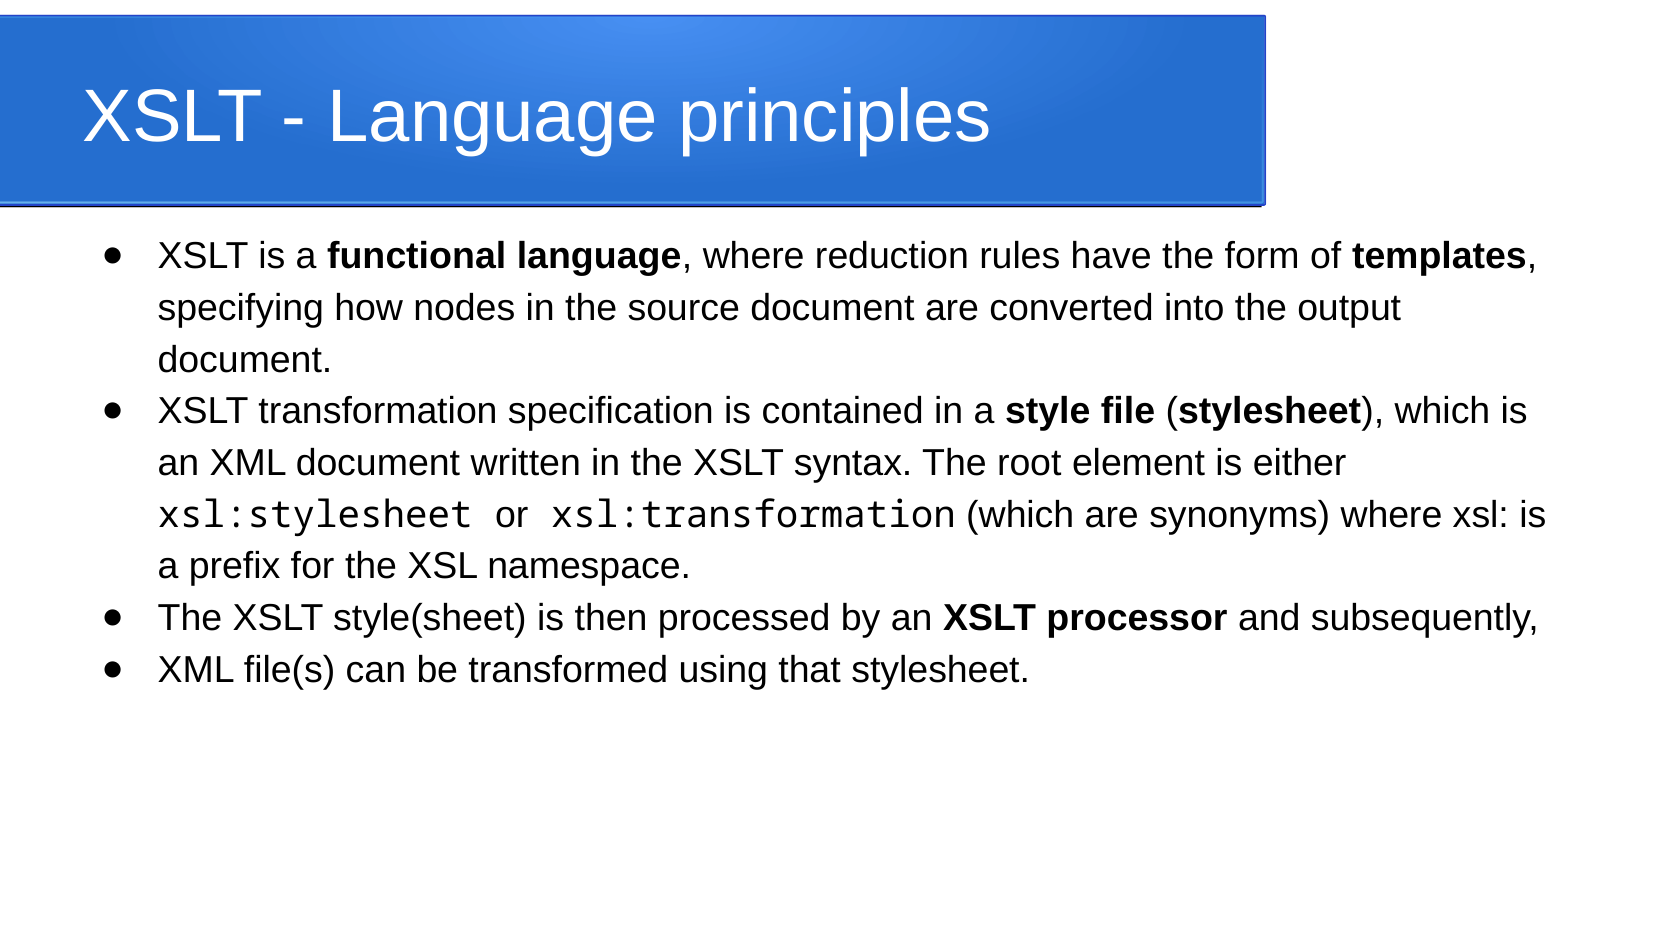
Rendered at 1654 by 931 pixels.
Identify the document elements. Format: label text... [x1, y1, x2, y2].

text_box XSLT is a functional language, where reduction rules have the form of templates, specifying how nodes in the source document are converted into the output document. XSLT transformation specification is contained in a style file (stylesheet), which is an XML document written in the XSLT syntax. The root element is either xsl:stylesheet or xsl:transformation (which are synonyms) where xsl: is a prefix for the XSL namespace. The XSLT style(sheet) is then processed by an XSLT processor and subsequently, XML file(s) can be transformed using that stylesheet. [82, 224, 1571, 764]
picture [0, 13, 1269, 211]
text_box XSLT - Language principles [82, 35, 1235, 189]
